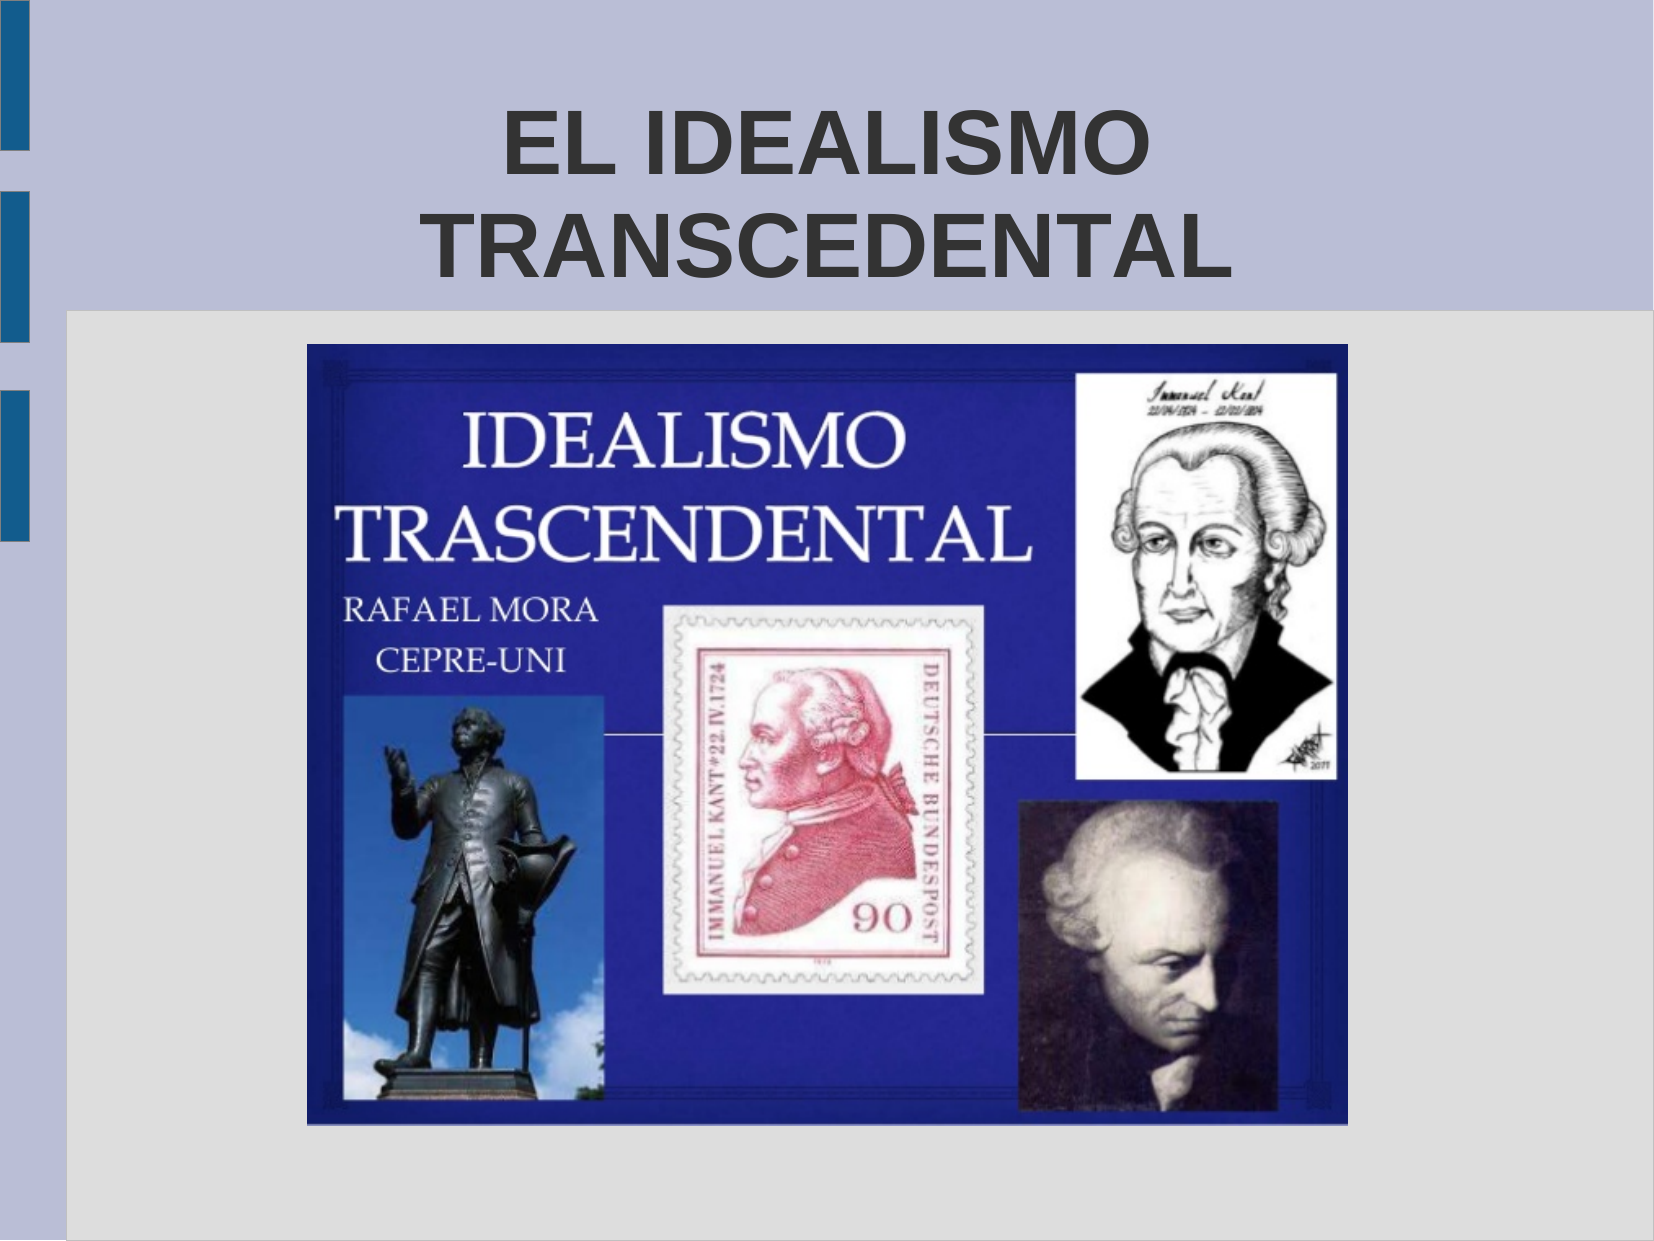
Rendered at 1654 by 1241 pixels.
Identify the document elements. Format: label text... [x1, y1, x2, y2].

title EL IDEALISMO TRANSCEDENTAL [121, 91, 1534, 299]
picture [307, 344, 1348, 1126]
